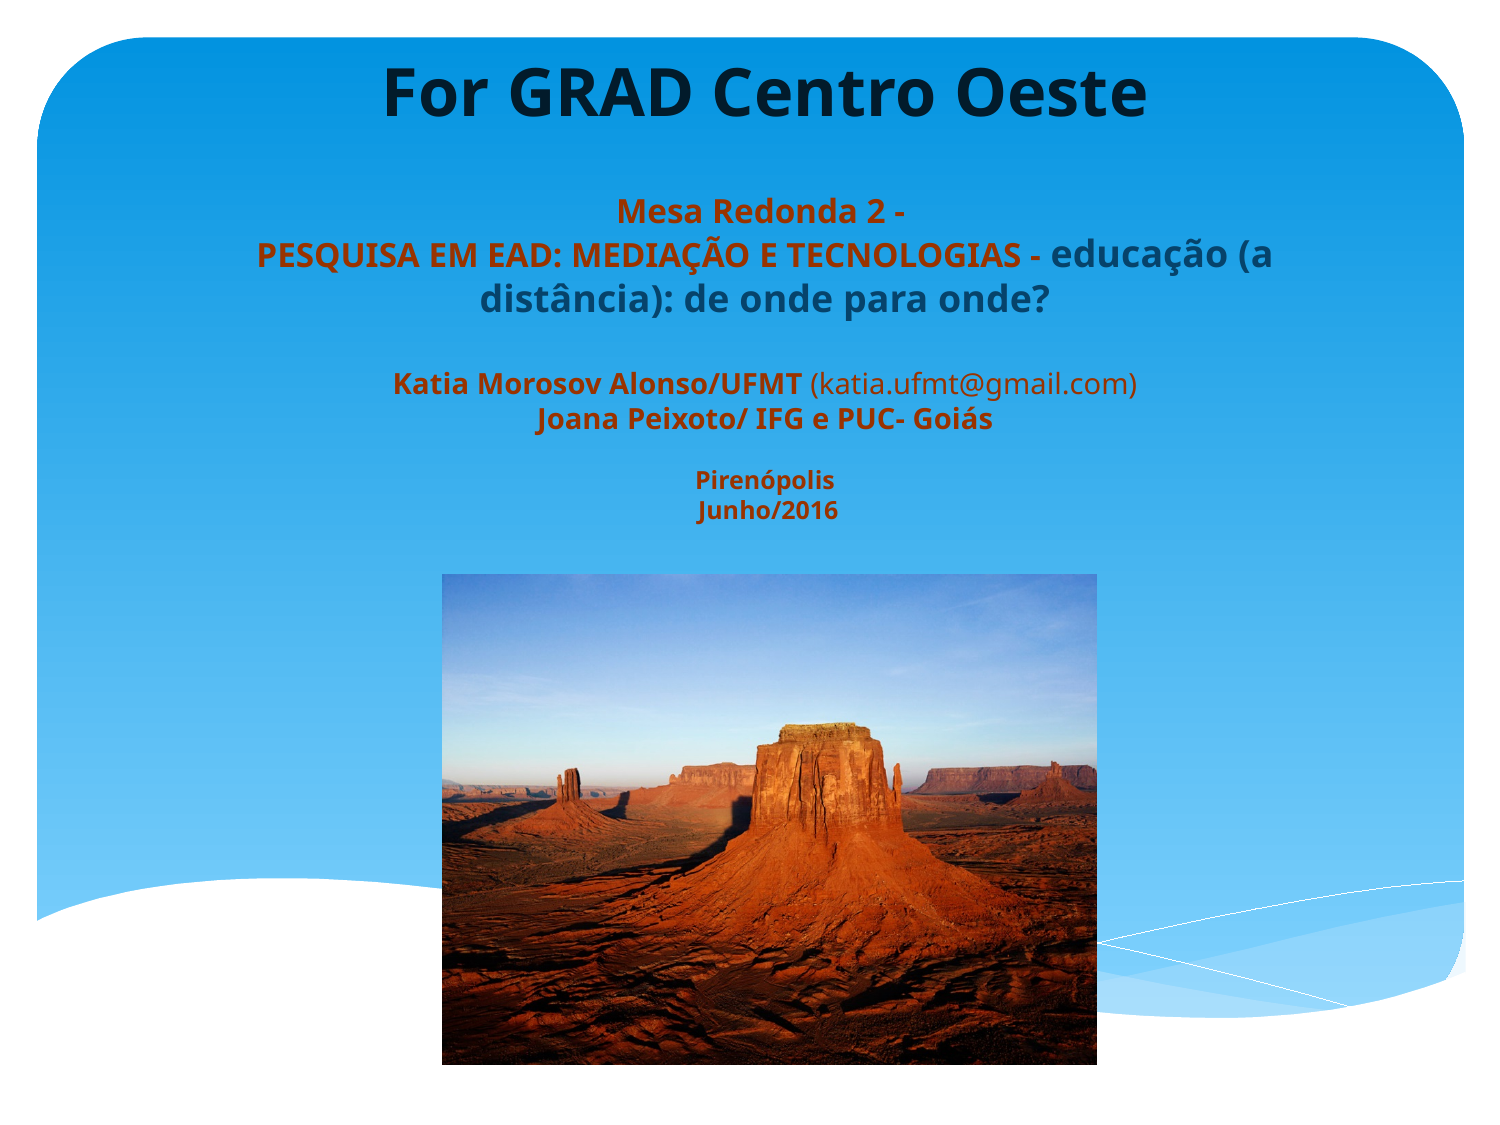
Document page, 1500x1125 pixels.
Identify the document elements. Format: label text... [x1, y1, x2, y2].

text_box For GRAD Centro Oeste Mesa Redonda 2 - PESQUISA EM EAD: MEDIAÇÃO E TECNOLOGIAS - educação (a distância): de onde para onde? Katia Morosov Alonso/UFMT (katia.ufmt@gmail.com) Joana Peixoto/ IFG e PUC- Goiás Pirenópolis Junho/2016 [147, 42, 1383, 693]
picture [442, 574, 1097, 1065]
